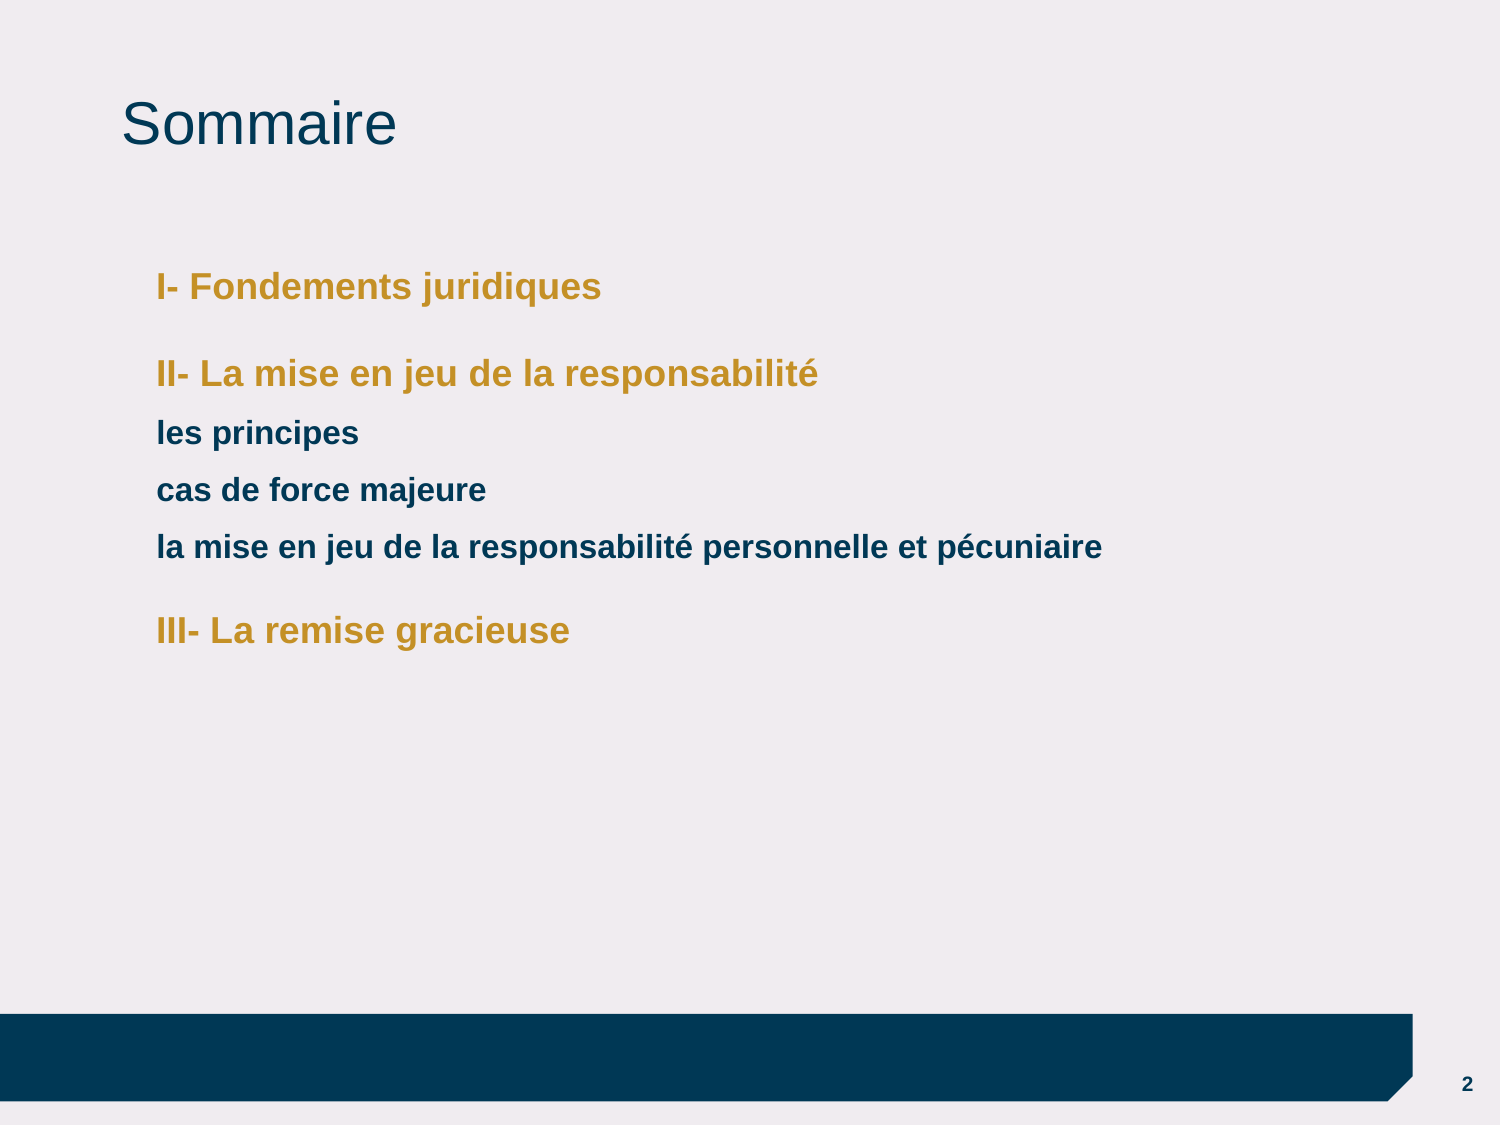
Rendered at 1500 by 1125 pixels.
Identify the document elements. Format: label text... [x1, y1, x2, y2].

list I- Fondements juridiques II- La mise en jeu de la responsabilité les principes cas de force majeure la mise en jeu de la responsabilité personnelle et pécuniaire III- La remise gracieuse [112, 174, 1369, 988]
title Sommaire [121, 68, 1438, 180]
